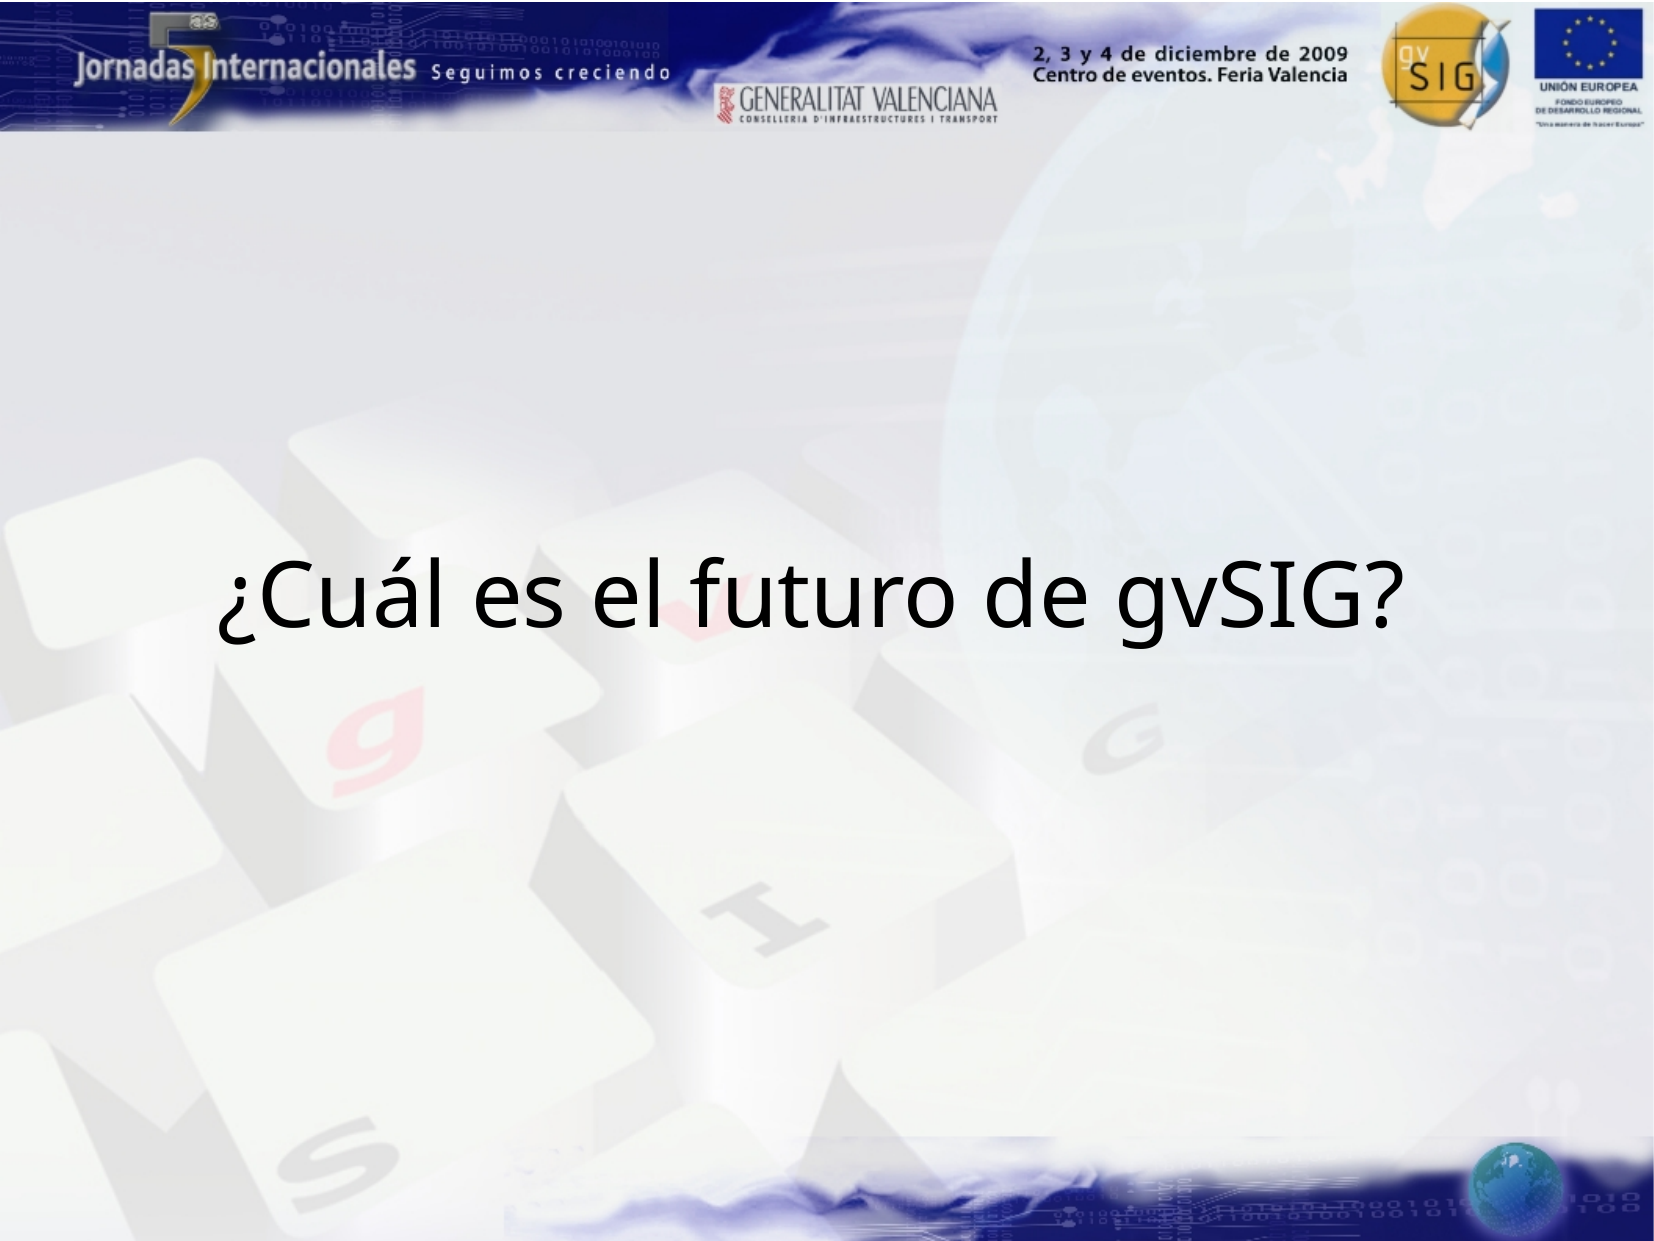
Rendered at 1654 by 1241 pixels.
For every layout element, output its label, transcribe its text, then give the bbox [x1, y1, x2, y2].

text_box ¿Cuál es el futuro de gvSIG? [118, 354, 1506, 854]
picture [0, 2, 1654, 1241]
